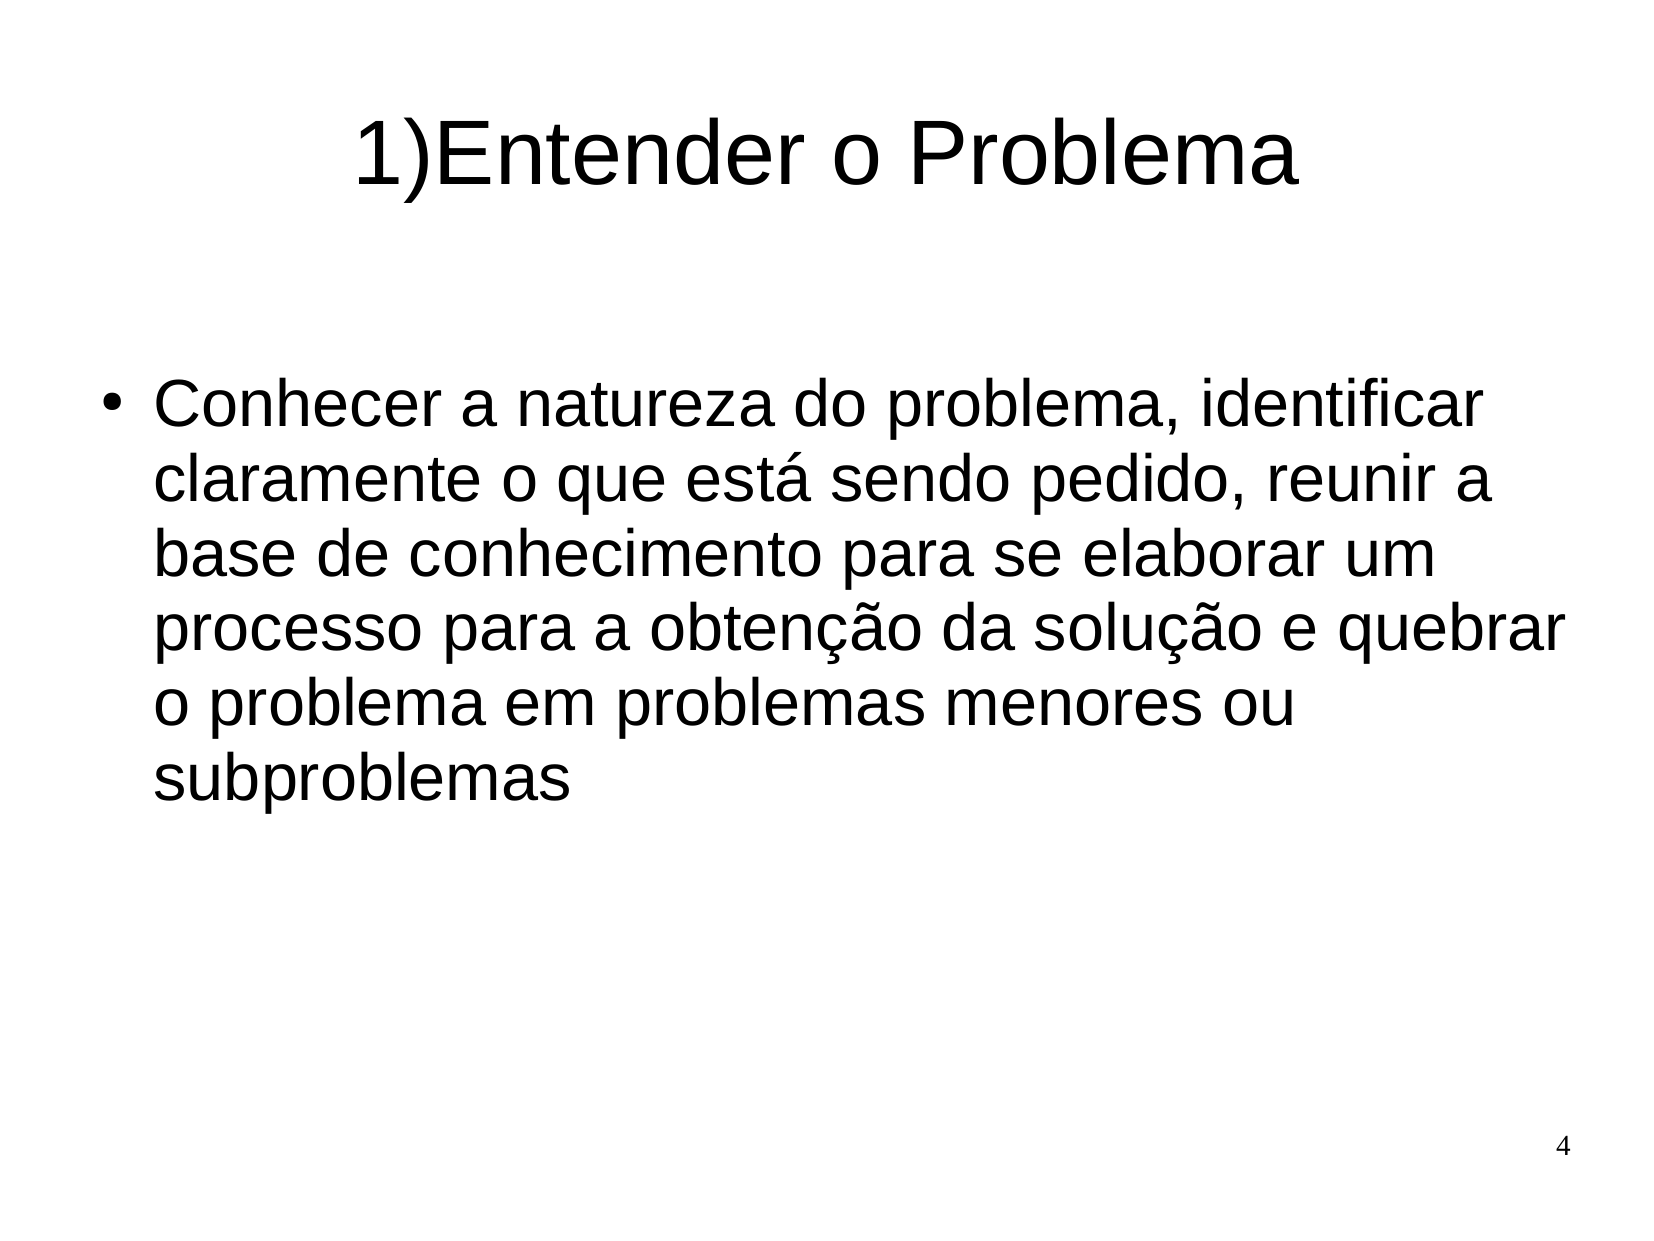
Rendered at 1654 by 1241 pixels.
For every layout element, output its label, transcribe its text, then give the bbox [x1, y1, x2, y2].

list Conhecer a natureza do problema, identificar claramente o que está sendo pedido, reunir a base de conhecimento para se elaborar um processo para a obtenção da solução e quebrar o problema em problemas menores ou subproblemas [82, 366, 1571, 1010]
title 1)Entender o Problema [82, 49, 1571, 257]
